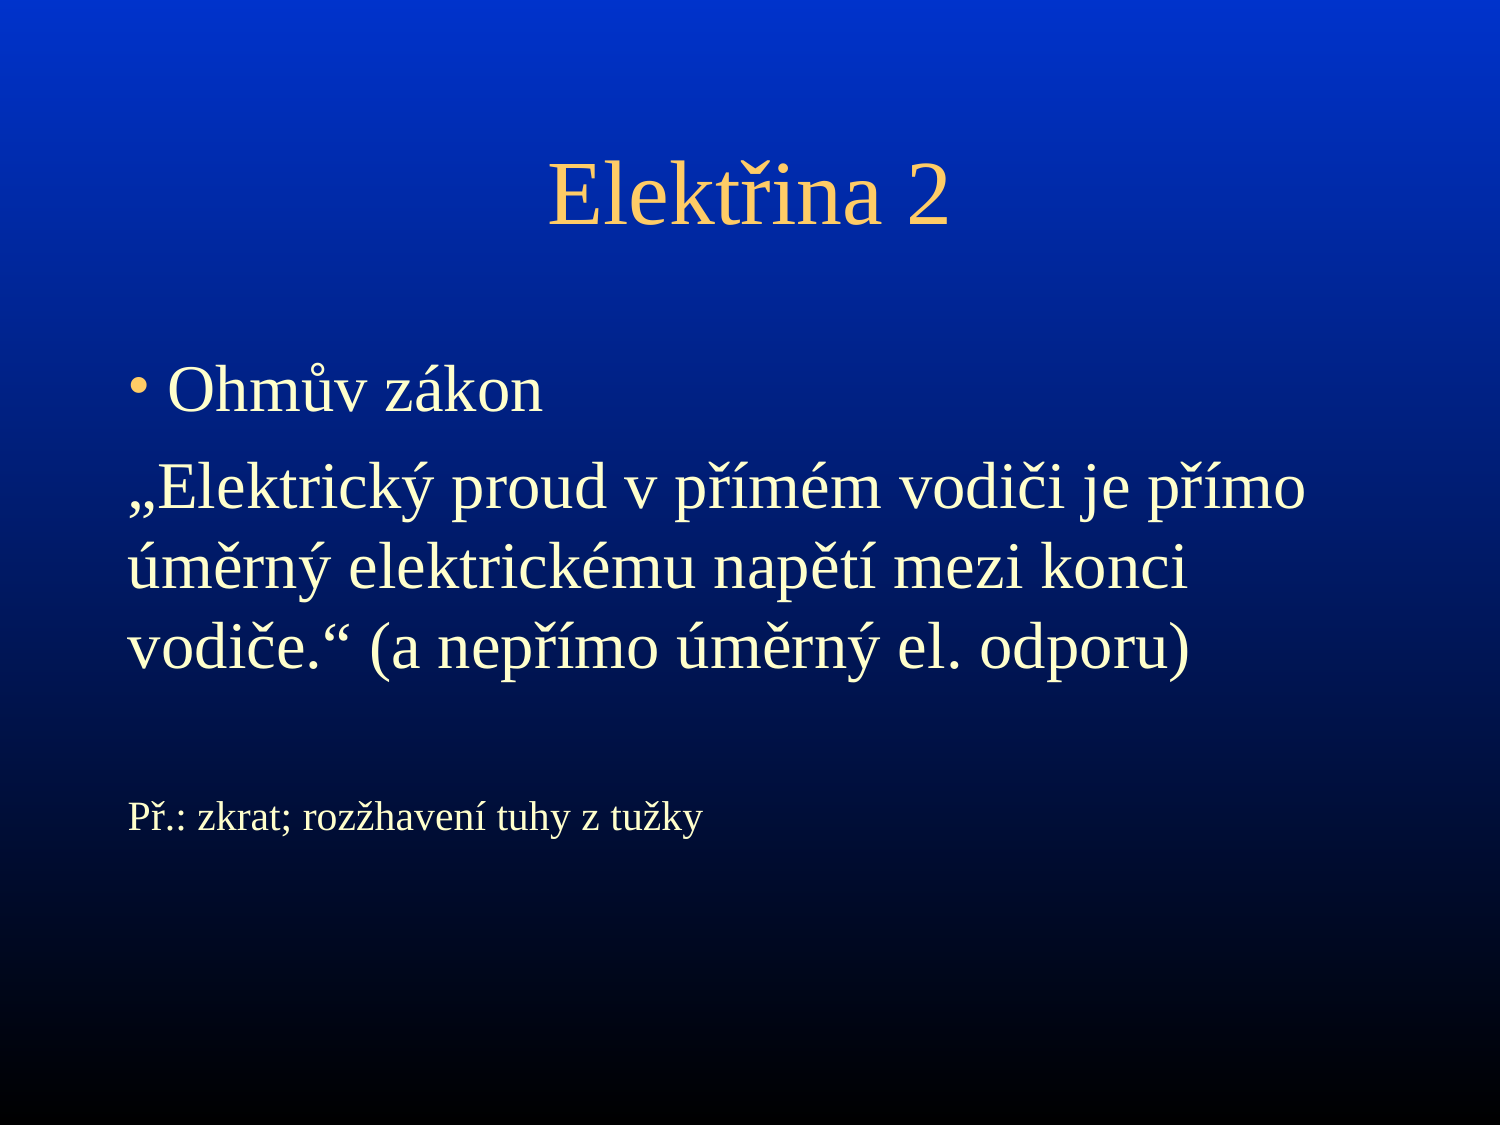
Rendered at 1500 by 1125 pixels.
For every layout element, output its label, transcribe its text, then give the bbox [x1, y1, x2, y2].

list Ohmův zákon „Elektrický proud v přímém vodiči je přímo úměrný elektrickému napětí mezi konci vodiče.“ (a nepřímo úměrný el. odporu) Př.: zkrat; rozžhavení tuhy z tužky [112, 337, 1388, 1013]
title Elektřina 2 [112, 37, 1388, 250]
